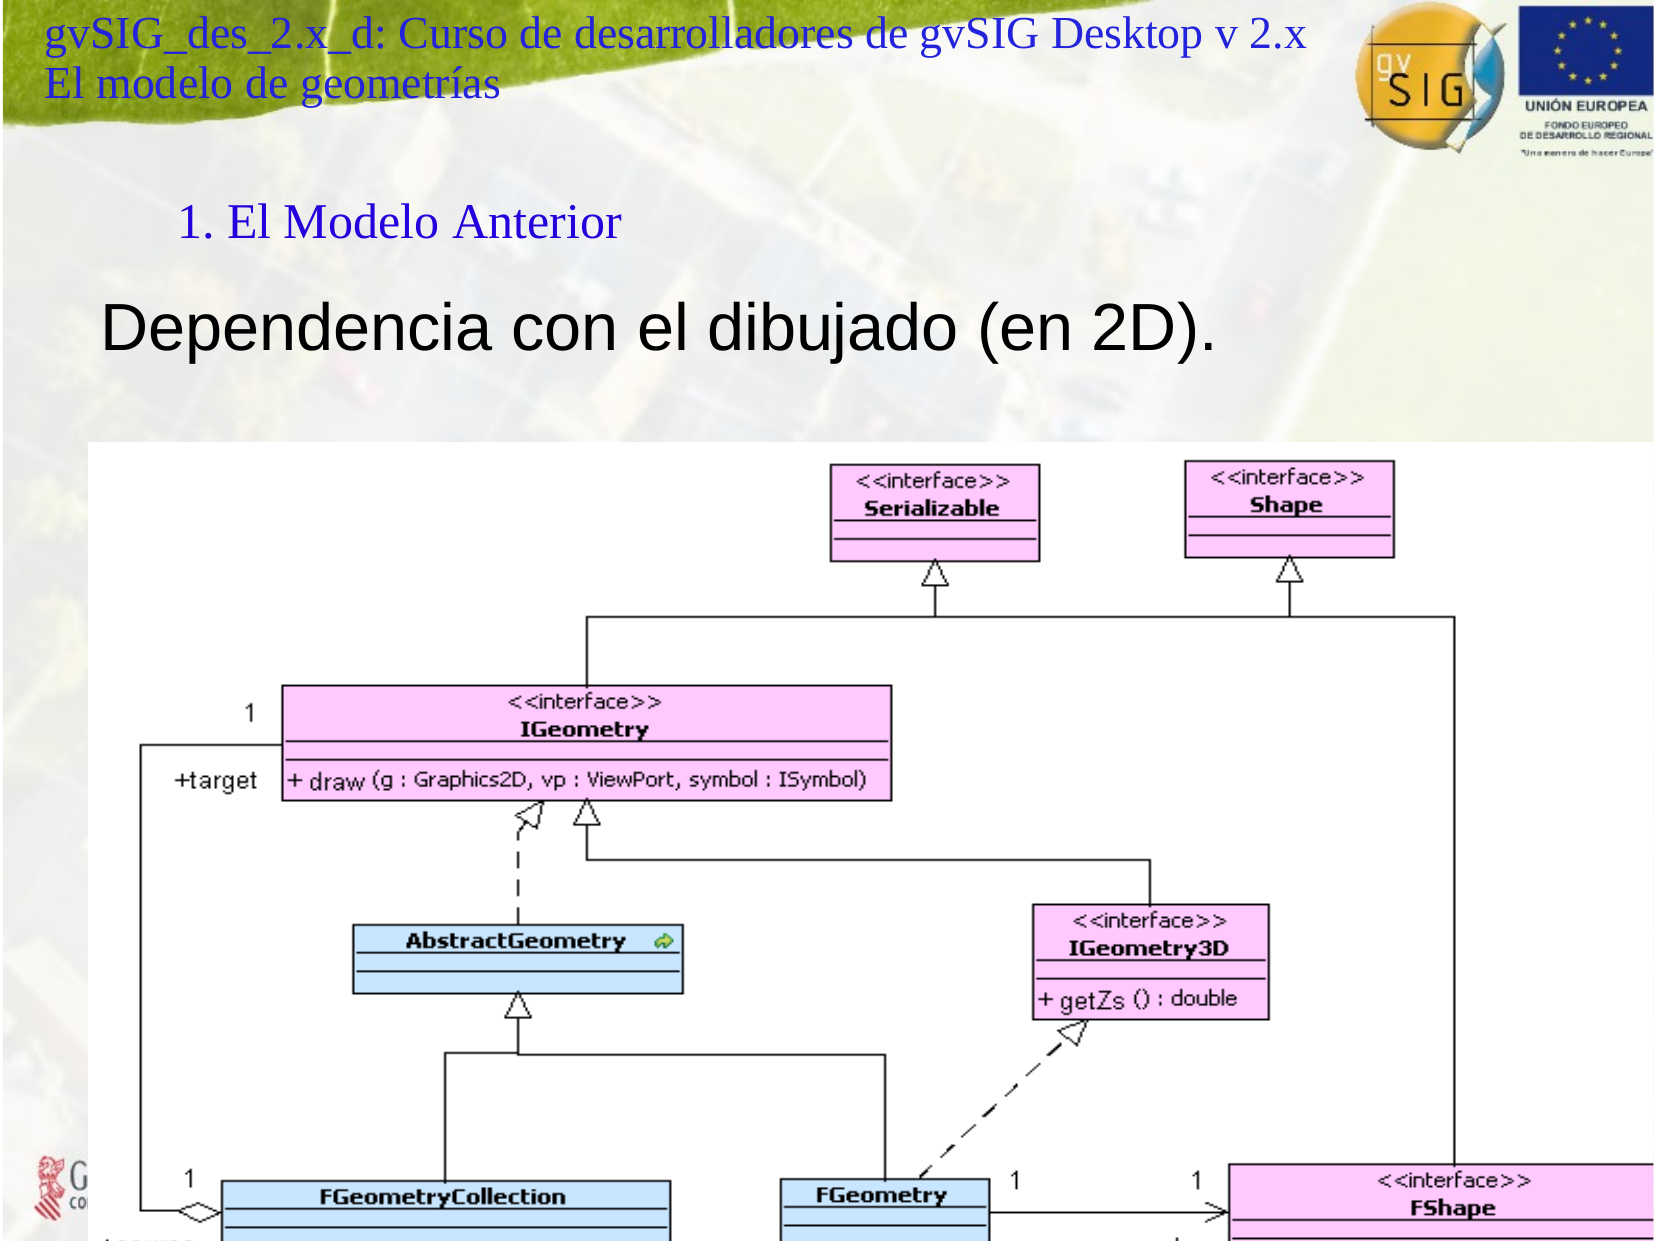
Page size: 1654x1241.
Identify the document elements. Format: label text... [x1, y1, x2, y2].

title 1. El Modelo Anterior [177, 88, 1329, 290]
list Dependencia con el dibujado (en 2D). [82, 290, 1571, 931]
picture [2, 0, 1654, 1241]
